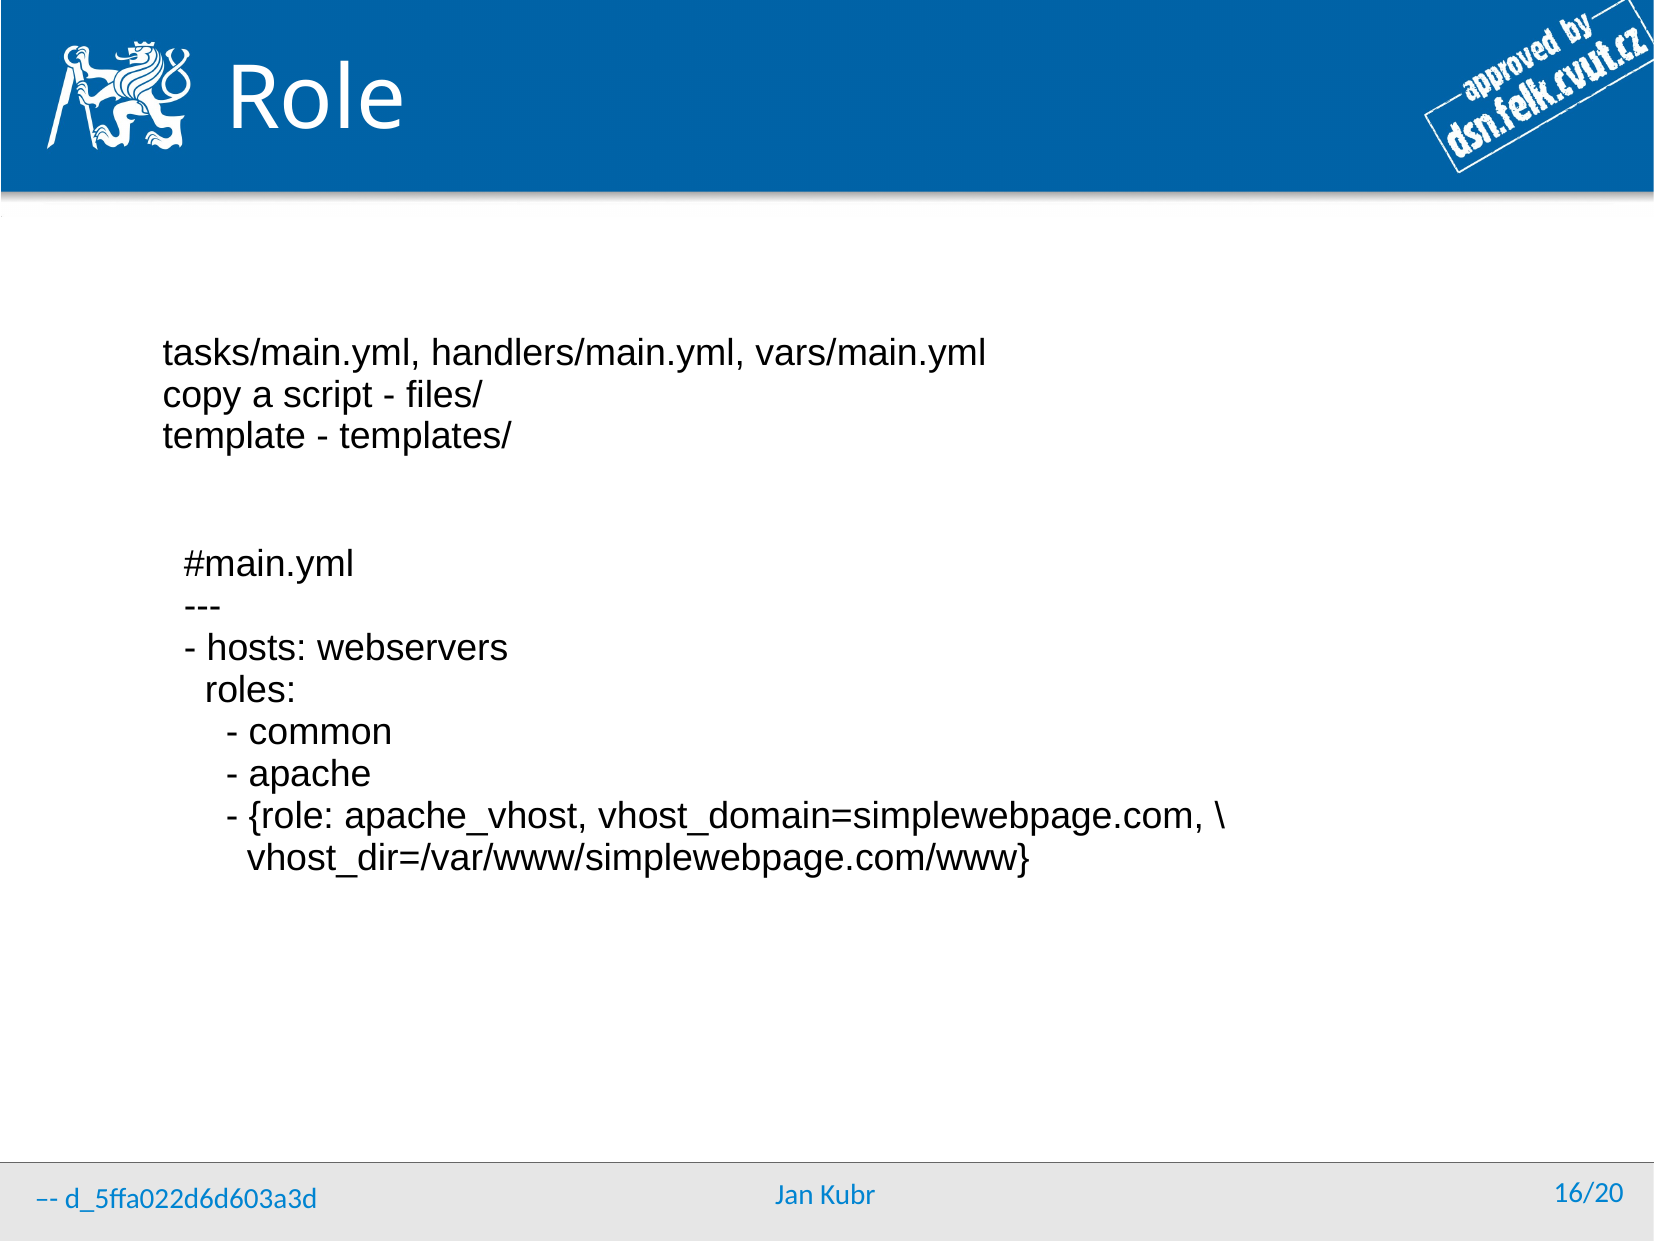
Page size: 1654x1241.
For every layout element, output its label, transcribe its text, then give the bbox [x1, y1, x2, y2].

text_box #main.yml --- - hosts: webservers roles: - common - apache - {role: apache_vhost, vhost_domain=simplewebpage.com, \ vhost_dir=/var/www/simplewebpage.com/www} [169, 535, 1241, 886]
text_box tasks/main.yml, handlers/main.yml, vars/main.yml copy a script - files/ template - templates/ [147, 323, 1002, 465]
picture [1, 0, 1654, 217]
title Role [225, 0, 1426, 188]
